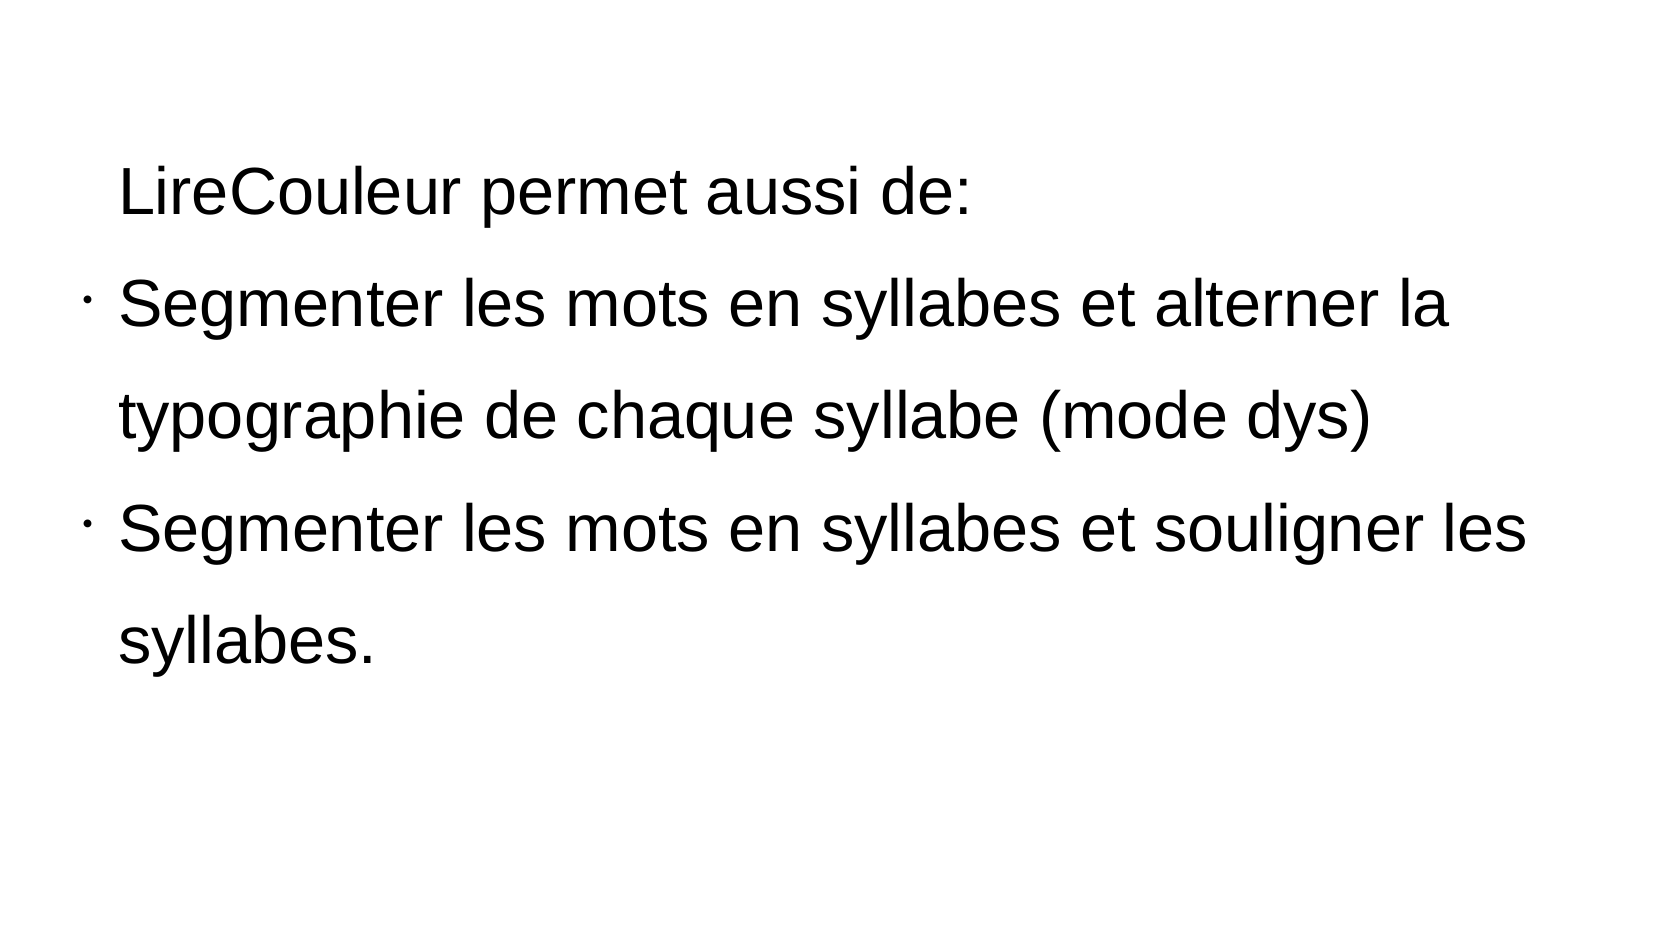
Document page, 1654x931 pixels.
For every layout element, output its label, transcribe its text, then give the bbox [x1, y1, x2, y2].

subtitle LireCouleur permet aussi de: Segmenter les mots en syllabes et alterner la typographie de chaque syllabe (mode dys) Segmenter les mots en syllabes et souligner les syllabes. [82, 37, 1571, 757]
